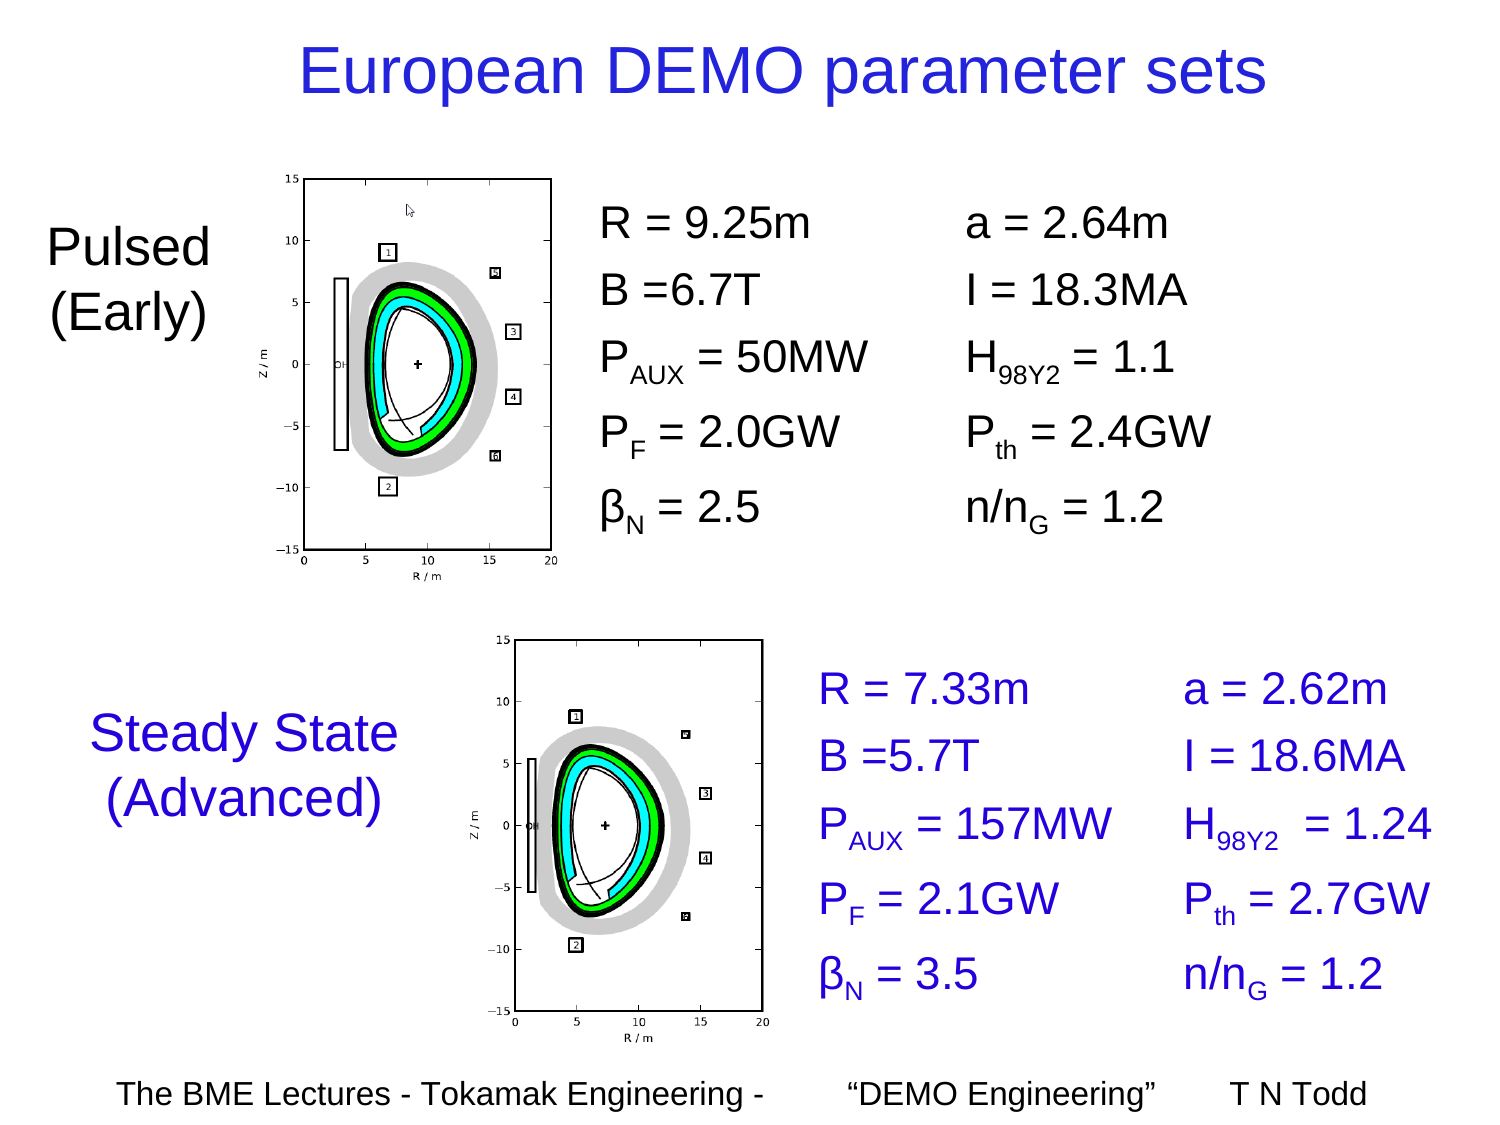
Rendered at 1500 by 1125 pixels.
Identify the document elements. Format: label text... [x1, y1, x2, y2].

picture [255, 172, 559, 584]
picture [466, 633, 772, 1045]
text_box Steady State (Advanced) [11, 698, 478, 827]
text_box R = 9.25m a = 2.64m B = 6.7T I = 18.3MA PAUX = 50MW H98Y2 = 1.1 PF = 2.0GW Pth = 2.4GW βN = 2.5 n/nG = 1.2 [584, 184, 1375, 537]
text_box Pulsed (Early) [0, 205, 255, 348]
text_box European DEMO parameter sets [283, 19, 1453, 102]
text_box R = 7.33m a = 2.62m B = 5.7T I = 18.6MA PAUX = 157MW H98Y2 = 1.24 PF = 2.1GW Pth = 2.7GW βN = 3.5 n/nG = 1.2 [803, 650, 1463, 1004]
